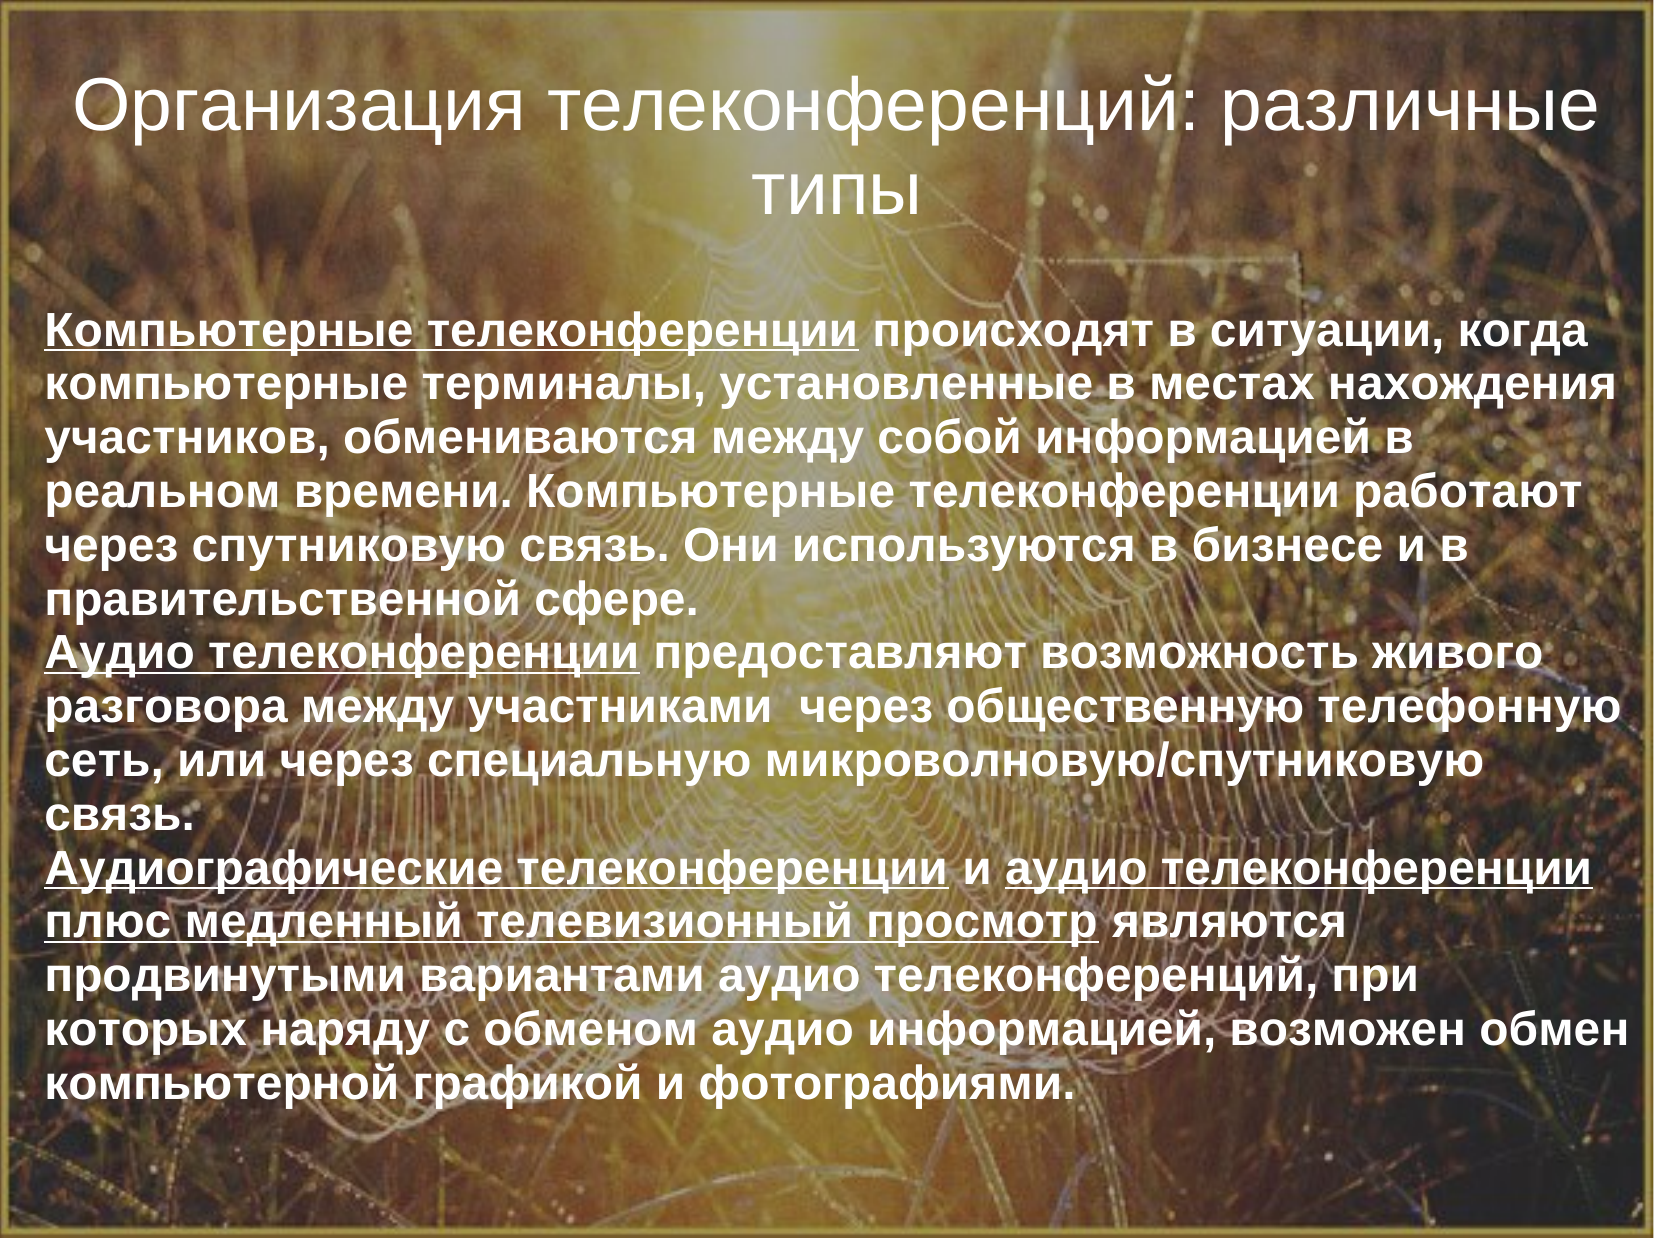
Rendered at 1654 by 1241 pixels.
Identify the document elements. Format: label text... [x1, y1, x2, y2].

text_box Компьютерные телеконференции происходят в ситуации, когда компьютерные терминалы, установленные в местах нахождения участников, обмениваются между собой информацией в реальном времени. Компьютерные телеконференции работают через спутниковую связь. Они используются в бизнесе и в правительственной сфере. Аудио телеконференции предоставляют возможность живого разговора между участниками через общественную телефонную сеть, или через специальную микроволновую/спутниковую связь. Аудиографические телеконференции и аудио телеконференции плюс медленный телевизионный просмотр являются продвинутыми вариантами аудио телеконференций, при которых наряду с обменом аудио информацией, возможен обмен компьютерной графикой и фотографиями. [29, 295, 1648, 1235]
picture [0, 0, 1654, 1238]
text_box Организация телеконференций: различные типы [57, 62, 1617, 231]
